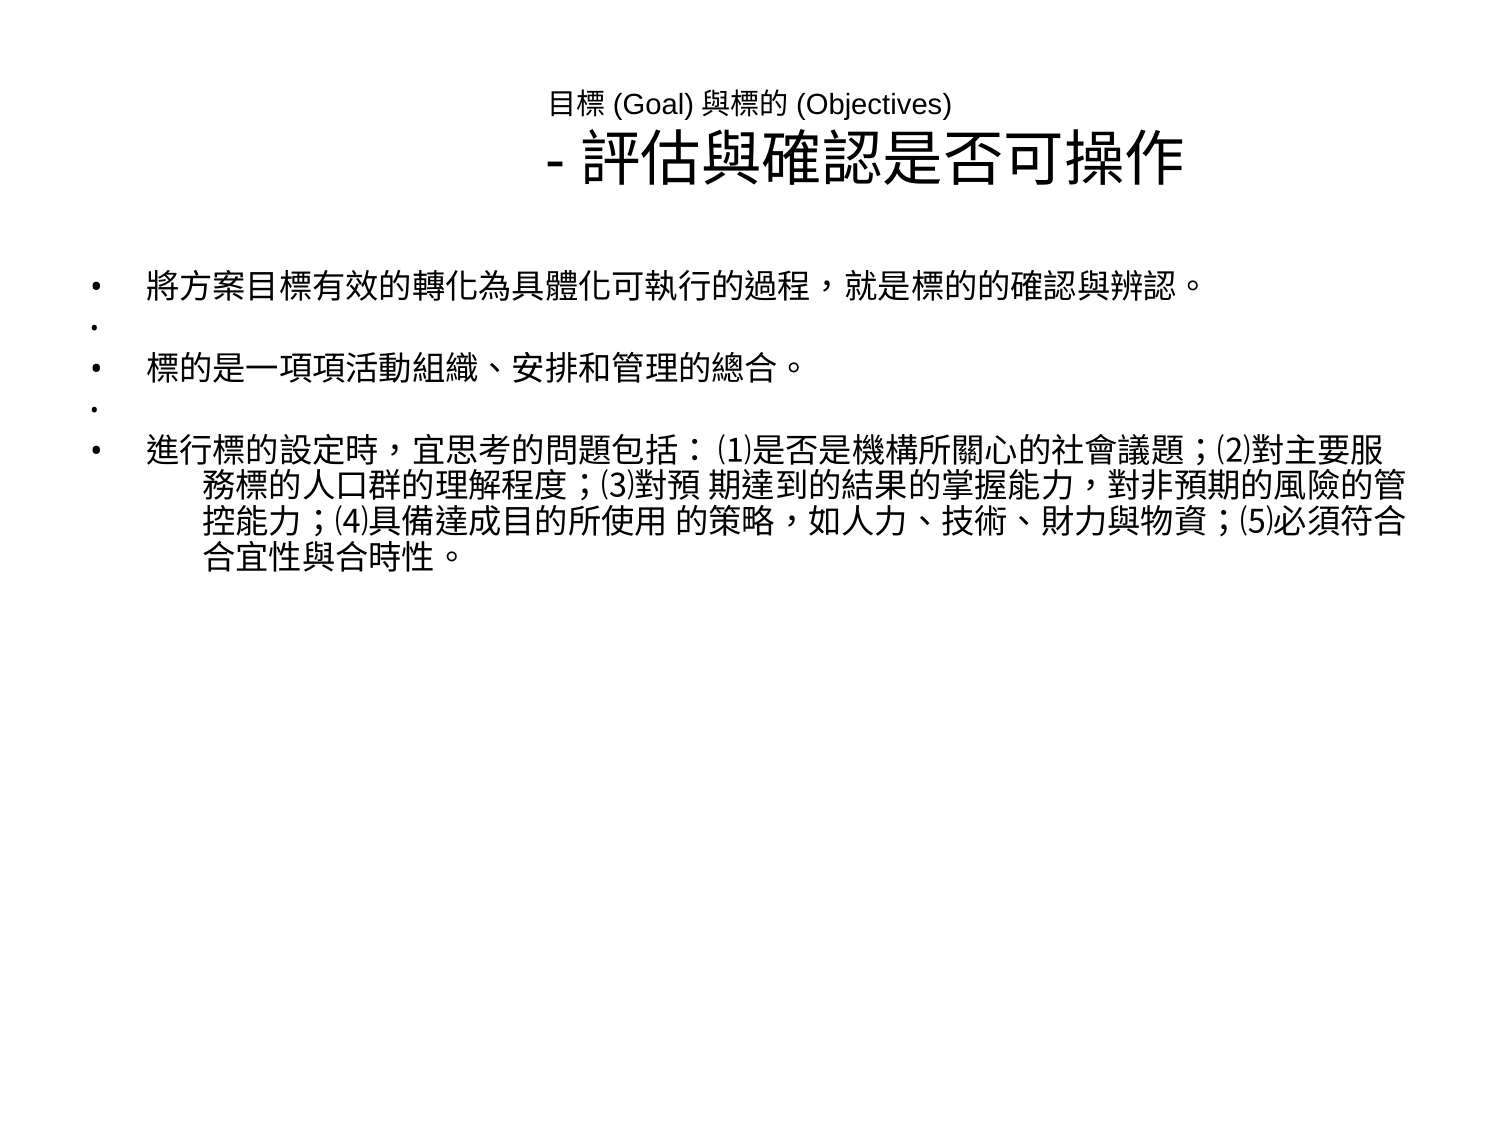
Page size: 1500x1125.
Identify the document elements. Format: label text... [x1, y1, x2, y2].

list 將方案目標有效的轉化為具體化可執行的過程，就是標的的確認與辨認。 標的是一項項活動組織、安排和管理的總合。 進行標的設定時，宜思考的問題包括： ⑴是否是機構所關心的社會議題；⑵對主要服務標的人口群的理解程度；⑶對預 期達到的結果的掌握能力，對非預期的風險的管控能力；⑷具備達成目的所使用 的策略，如人力、技術、財力與物資；⑸必須符合合宜性與合時性。 [75, 262, 1426, 1005]
title 目標(Goal)與標的(Objectives) -評估與確認是否可操作 [75, 45, 1426, 233]
